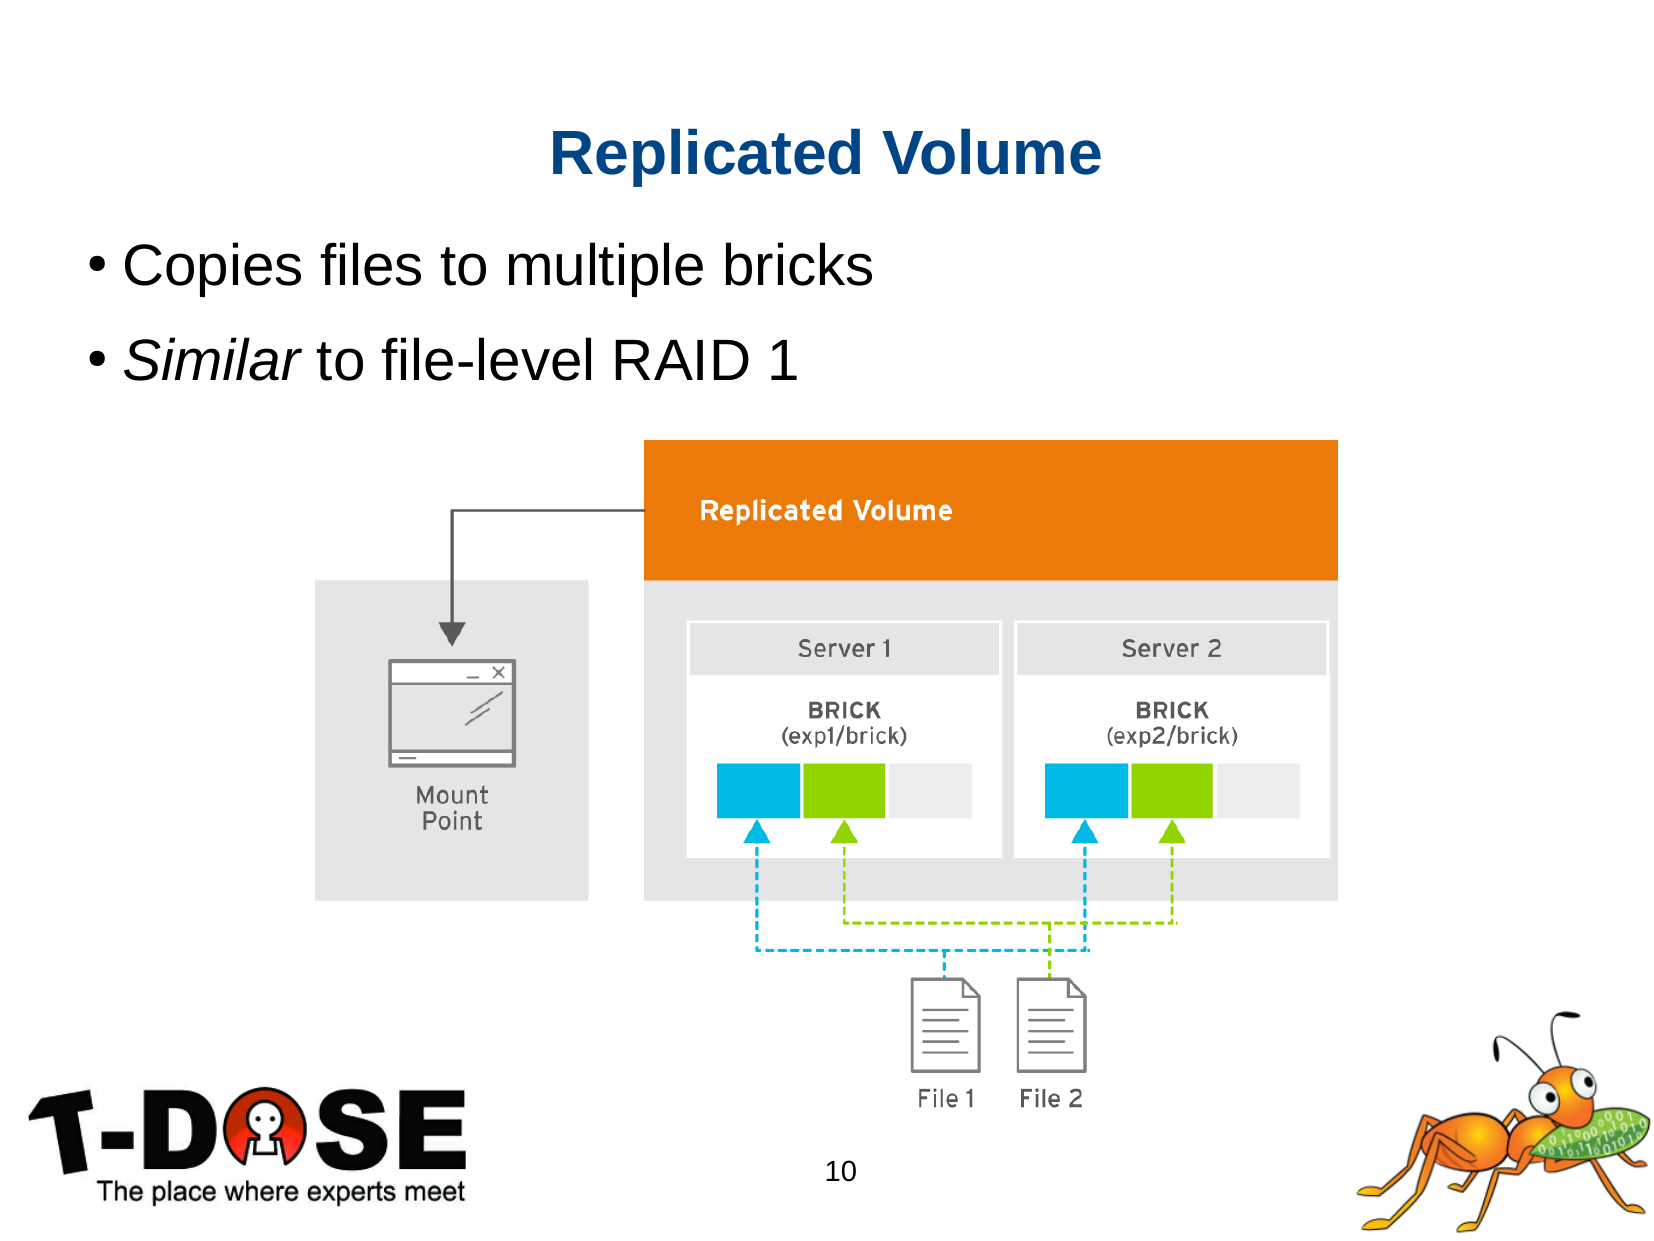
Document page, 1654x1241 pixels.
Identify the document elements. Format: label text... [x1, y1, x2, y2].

list Copies files to multiple bricks Similar to file-level RAID 1 [86, 232, 1576, 1111]
picture [1353, 1009, 1654, 1235]
picture [23, 440, 1338, 1215]
title Replicated Volume [82, 49, 1571, 257]
